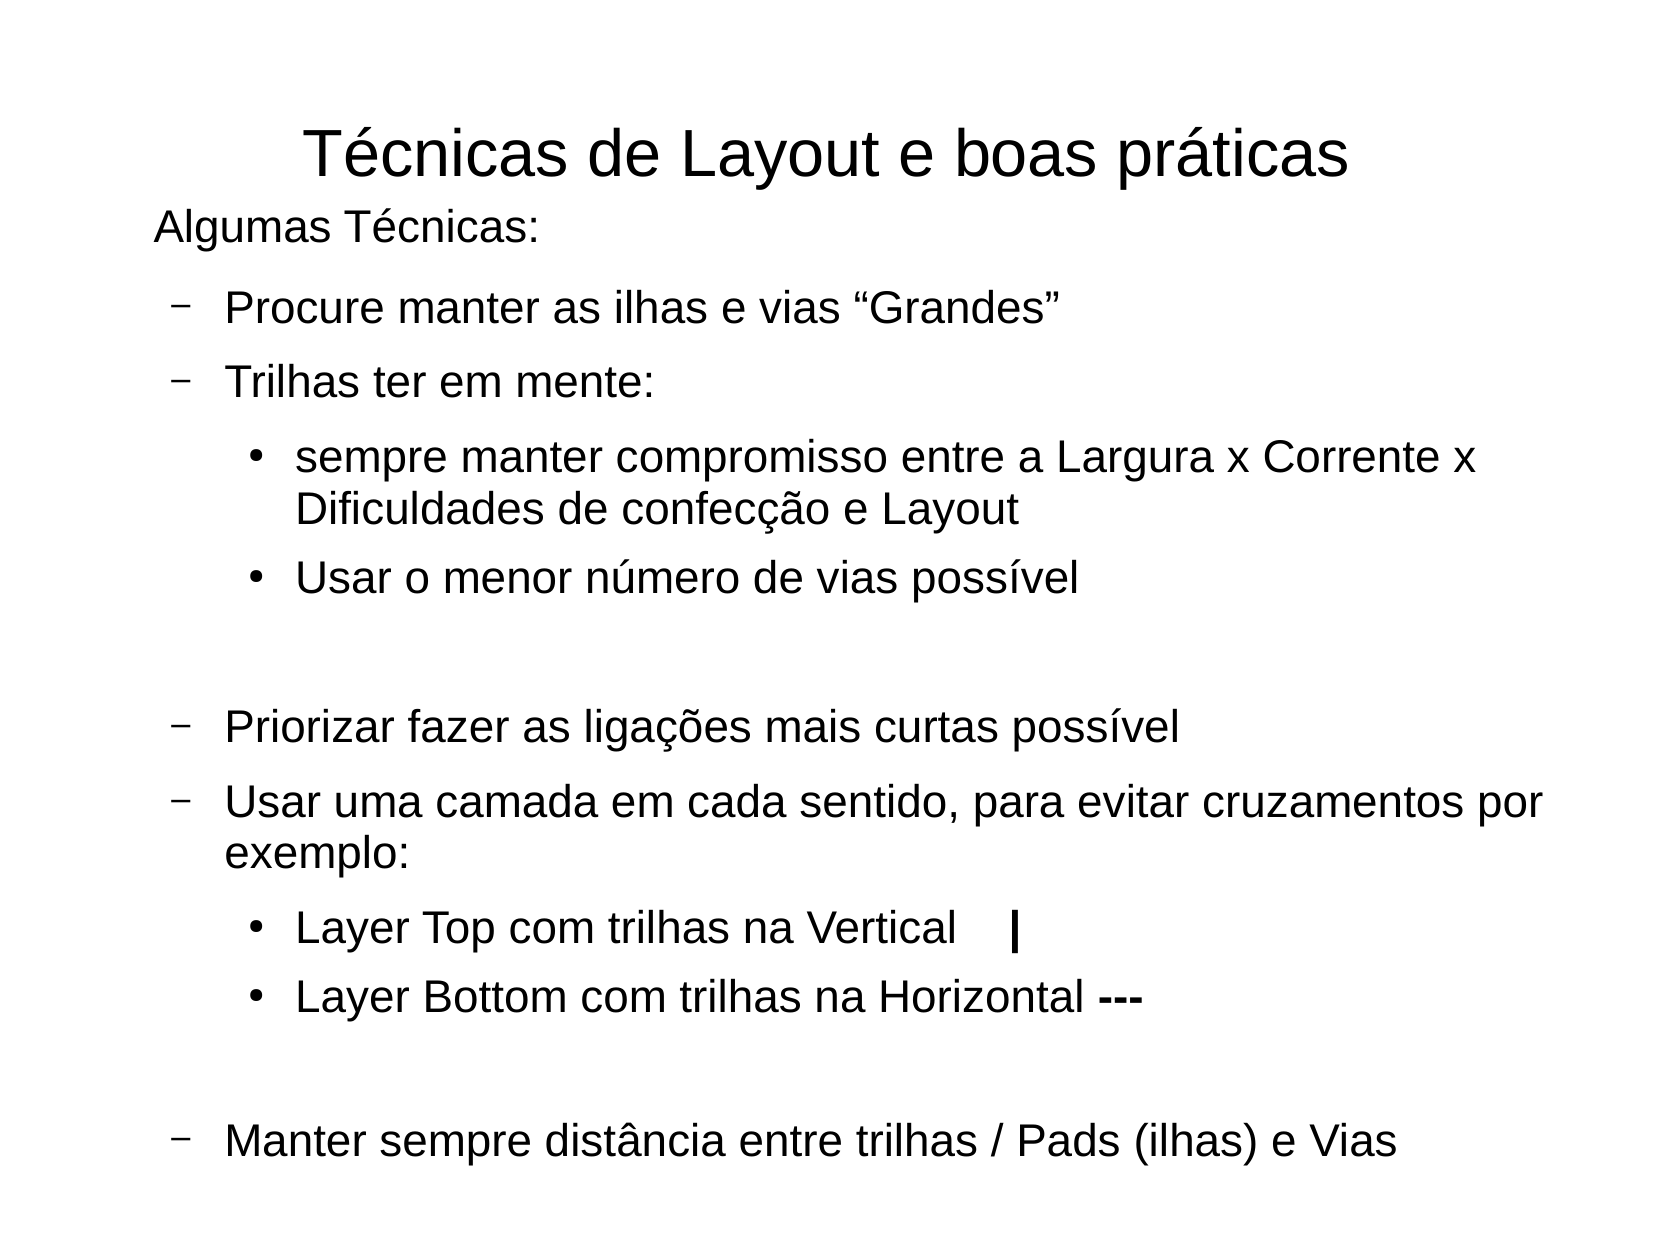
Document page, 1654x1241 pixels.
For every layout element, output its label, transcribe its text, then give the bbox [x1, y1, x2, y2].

list Algumas Técnicas: Procure manter as ilhas e vias “Grandes” Trilhas ter em mente: sempre manter compromisso entre a Largura x Corrente x Dificuldades de confecção e Layout Usar o menor número de vias possível Priorizar fazer as ligações mais curtas possível Usar uma camada em cada sentido, para evitar cruzamentos por exemplo: Layer Top com trilhas na Vertical | Layer Bottom com trilhas na Horizontal --- Manter sempre distância entre trilhas / Pads (ilhas) e Vias [82, 257, 1571, 1182]
title Técnicas de Layout e boas práticas [82, 49, 1571, 257]
